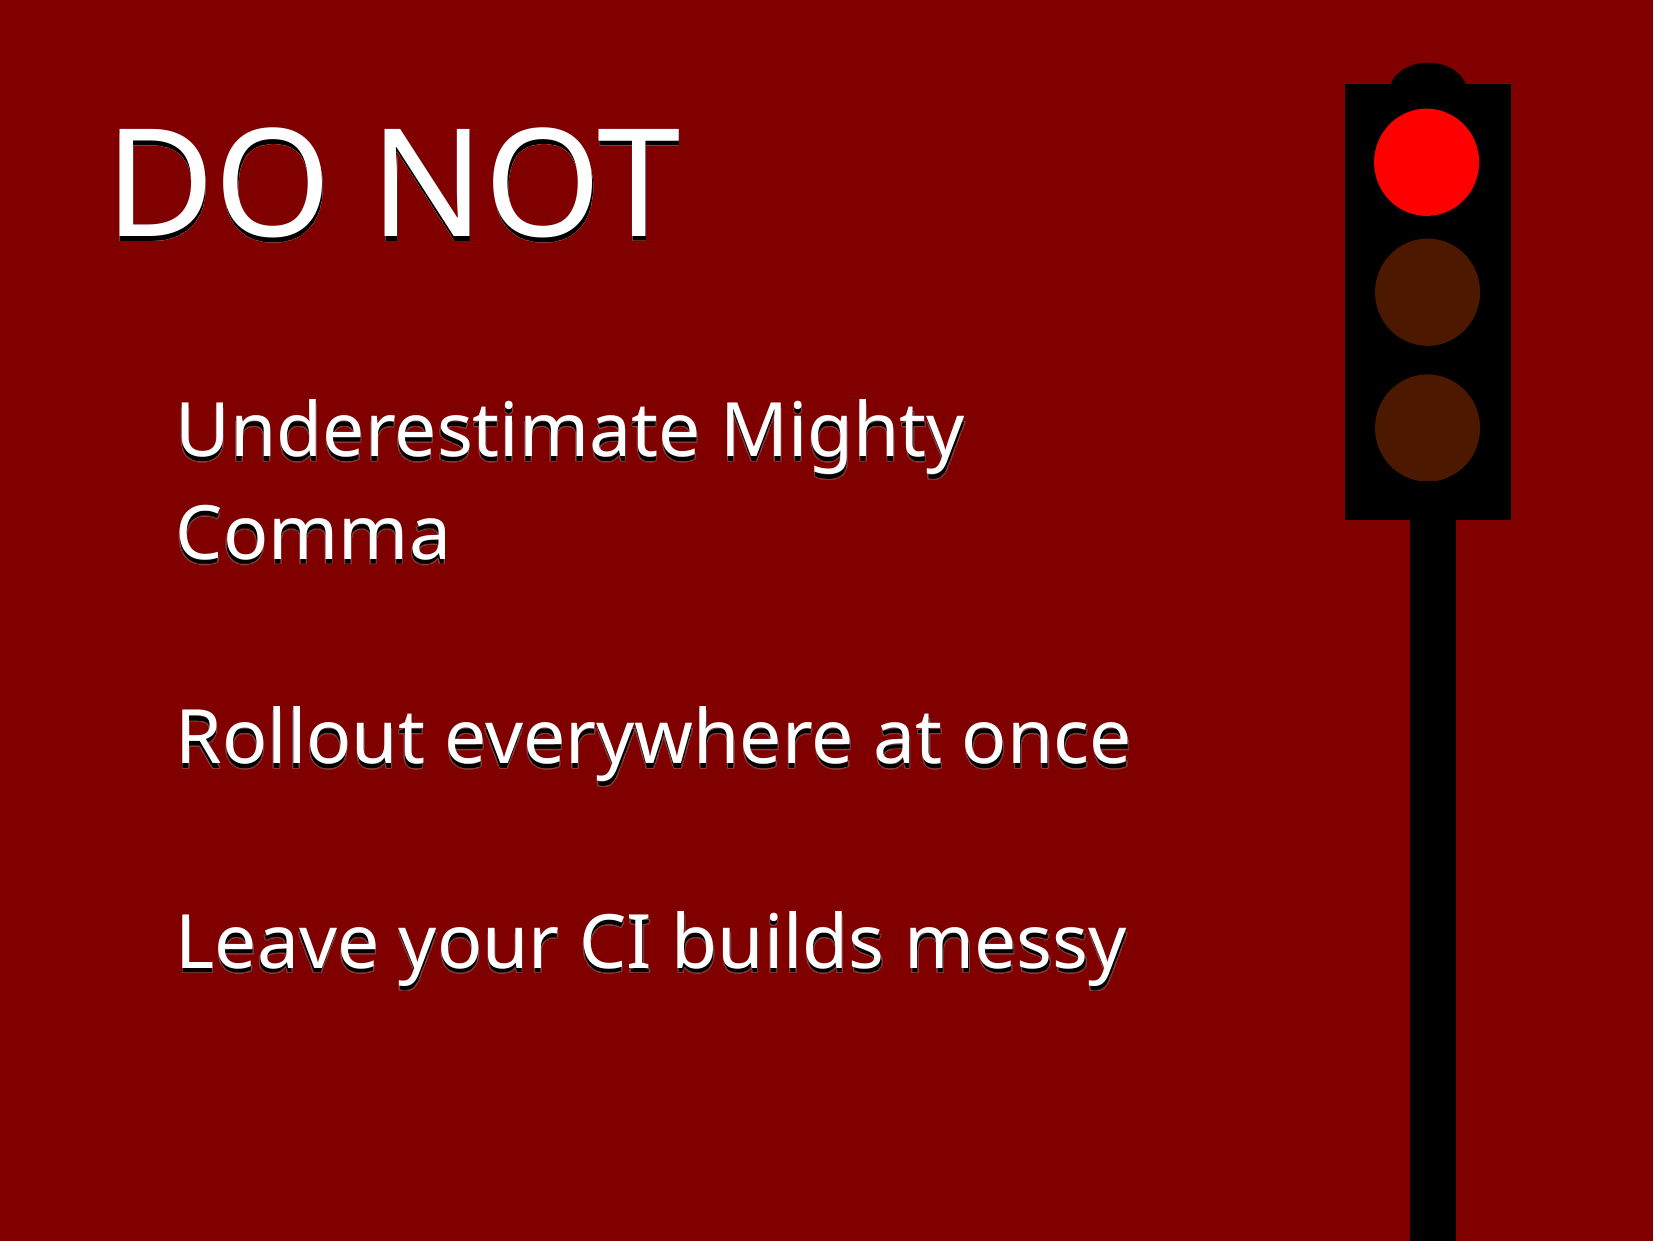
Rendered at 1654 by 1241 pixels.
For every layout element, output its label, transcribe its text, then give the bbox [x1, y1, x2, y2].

title DO NOT [105, 86, 1238, 271]
title Underestimate Mighty Comma Rollout everywhere at once Leave your CI builds messy [175, 345, 1256, 1022]
